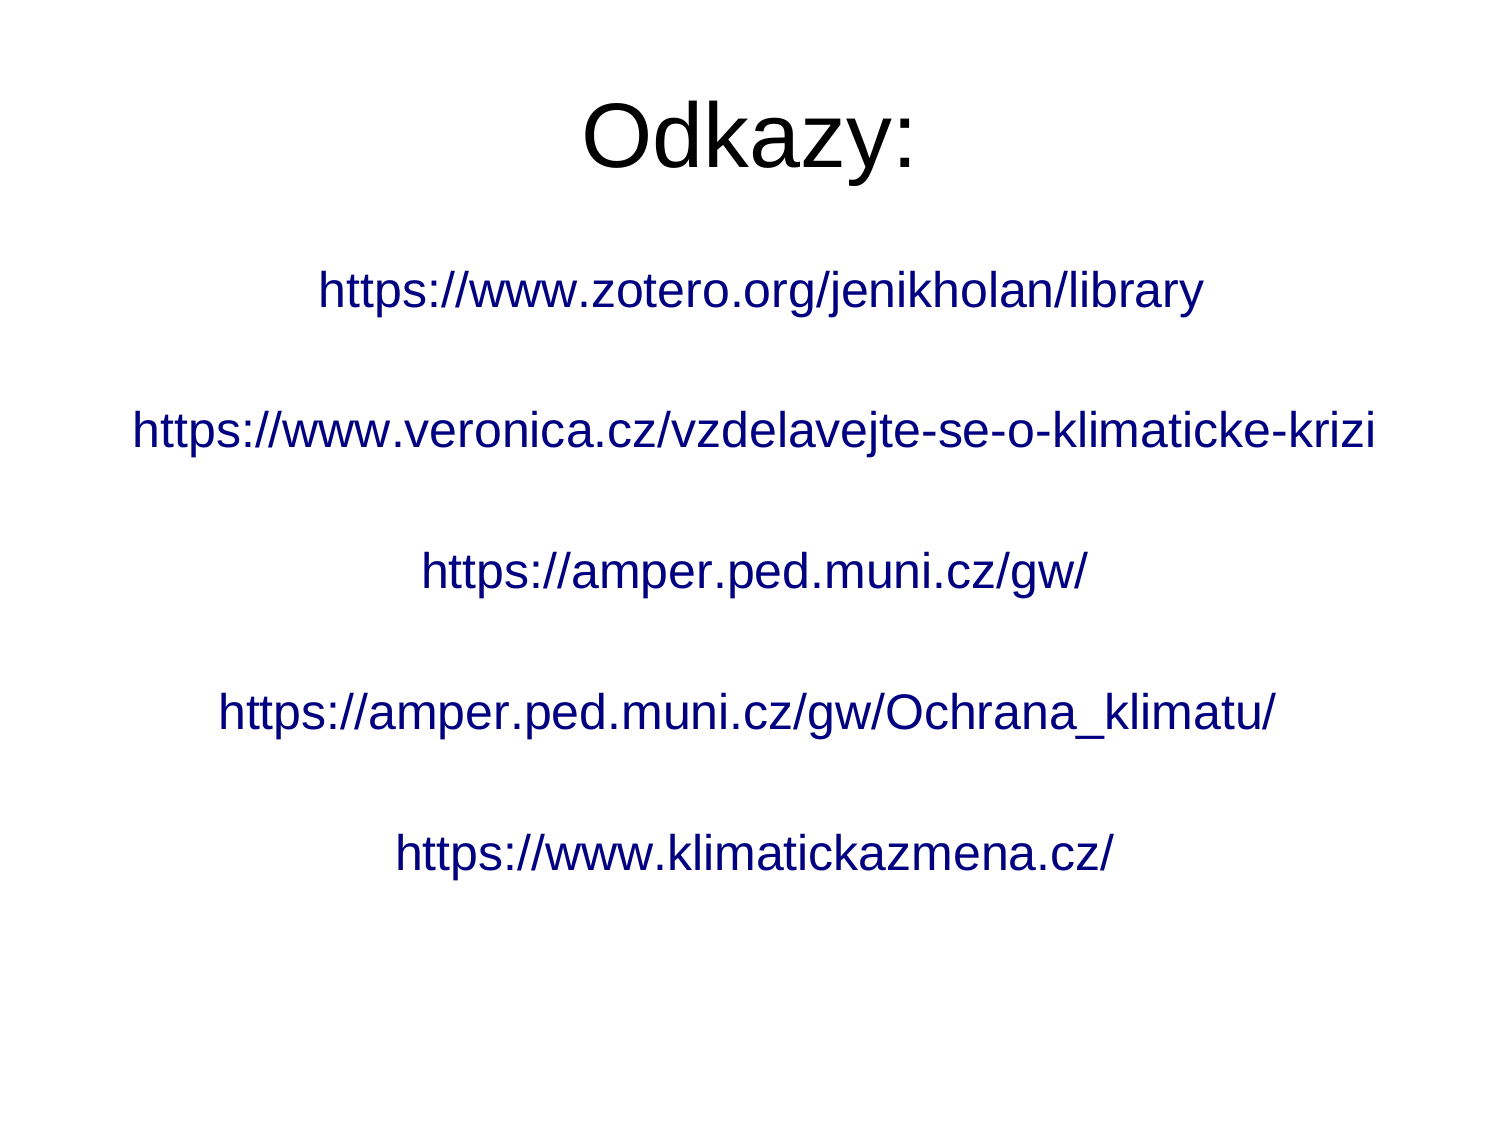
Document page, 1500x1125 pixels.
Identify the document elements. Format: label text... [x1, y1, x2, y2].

title Odkazy: [75, 44, 1425, 233]
list https://www.zotero.org/jenikholan/library https://www.veronica.cz/vzdelavejte-se-o-klimaticke-krizi https://amper.ped.muni.cz/gw/ https://amper.ped.muni.cz/gw/Ochrana_klimatu/ https://www.klimatickazmena.cz/ [59, 265, 1409, 919]
